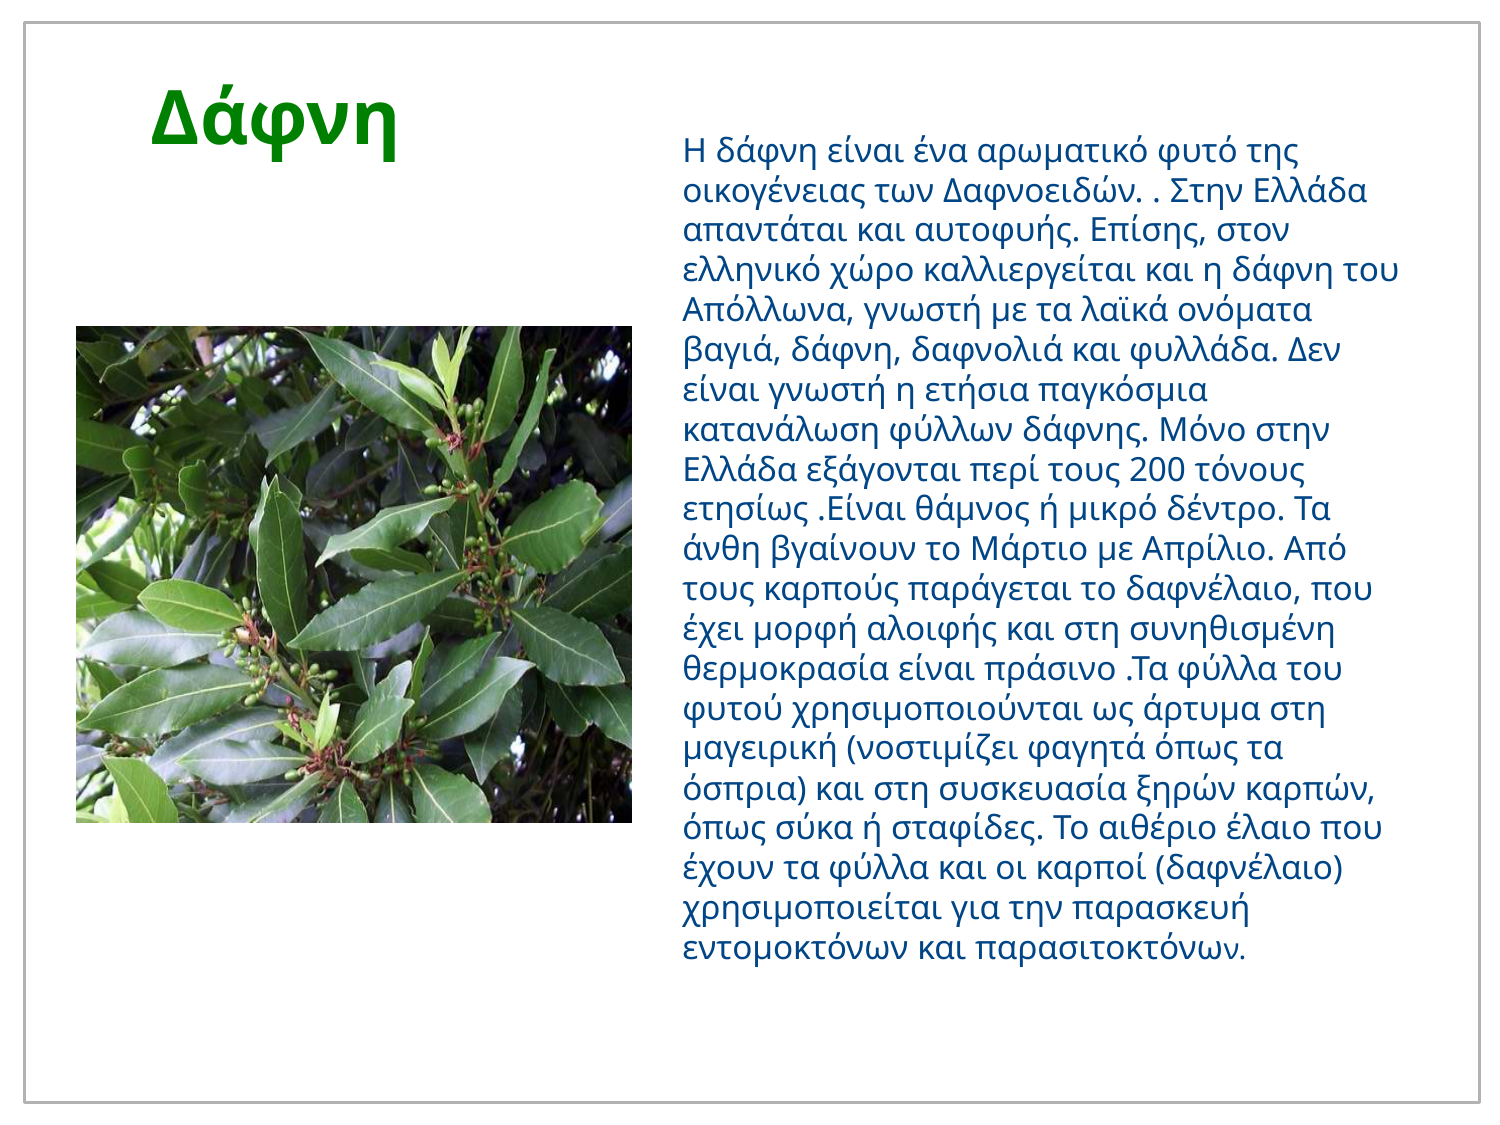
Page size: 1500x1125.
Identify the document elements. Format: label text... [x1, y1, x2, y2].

title Δάφνη [135, 54, 1486, 243]
list Η δάφνη είναι ένα αρωματικό φυτό της οικογένειας των Δαφνοειδών. . Στην Ελλάδα απαντάται και αυτοφυής. Επίσης, στον ελληνικό χώρο καλλιεργείται και η δάφνη του Απόλλωνα, γνωστή με τα λαϊκά ονόματα βαγιά, δάφνη, δαφνολιά και φυλλάδα. Δεν είναι γνωστή η ετήσια παγκόσμια κατανάλωση φύλλων δάφνης. Μόνο στην Ελλάδα εξάγονται περί τους 200 τόνους ετησίως .Είναι θάμνος ή μικρό δέντρο. Τα άνθη βγαίνουν το Μάρτιο με Απρίλιο. Από τους καρπούς παράγεται το δαφνέλαιο, που έχει μορφή αλοιφής και στη συνηθισμένη θερμοκρασία είναι πράσινο .Τα φύλλα του φυτού χρησιμοποιούνται ως άρτυμα στη μαγειρική (νοστιμίζει φαγητά όπως τα όσπρια) και στη συσκευασία ξηρών καρπών, όπως σύκα ή σταφίδες. Το αιθέριο έλαιο που έχουν τα φύλλα και οι καρποί (δαφνέλαιο) χρησιμοποιείται για την παρασκευή εντομοκτόνων και παρασιτοκτόνων. [667, 113, 1424, 988]
picture [76, 326, 632, 823]
